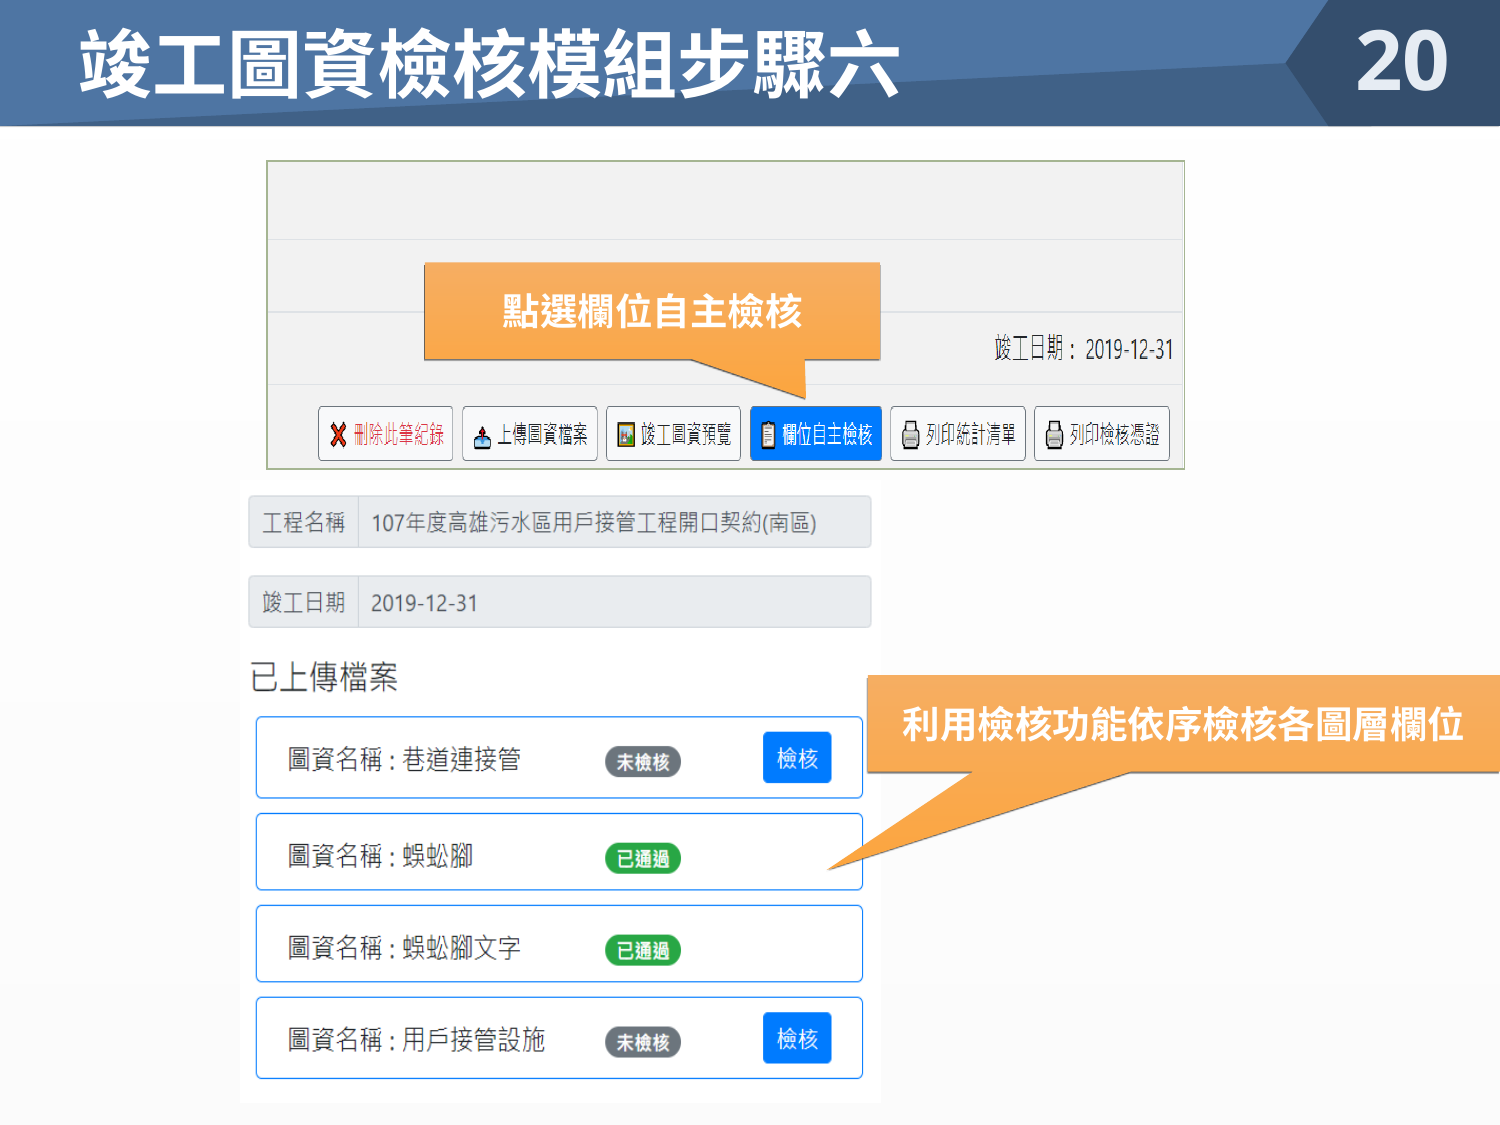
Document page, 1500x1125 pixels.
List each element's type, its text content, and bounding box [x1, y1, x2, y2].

picture [240, 480, 881, 1103]
text_box 竣工圖資檢核模組步驟六 [62, 9, 1282, 116]
picture [267, 161, 1184, 469]
text_box 利用檢核功能依序檢核各圖層欄位 [826, 675, 1500, 871]
text_box 20 [1340, 0, 1500, 116]
text_box 點選欄位自主檢核 [424, 262, 881, 399]
